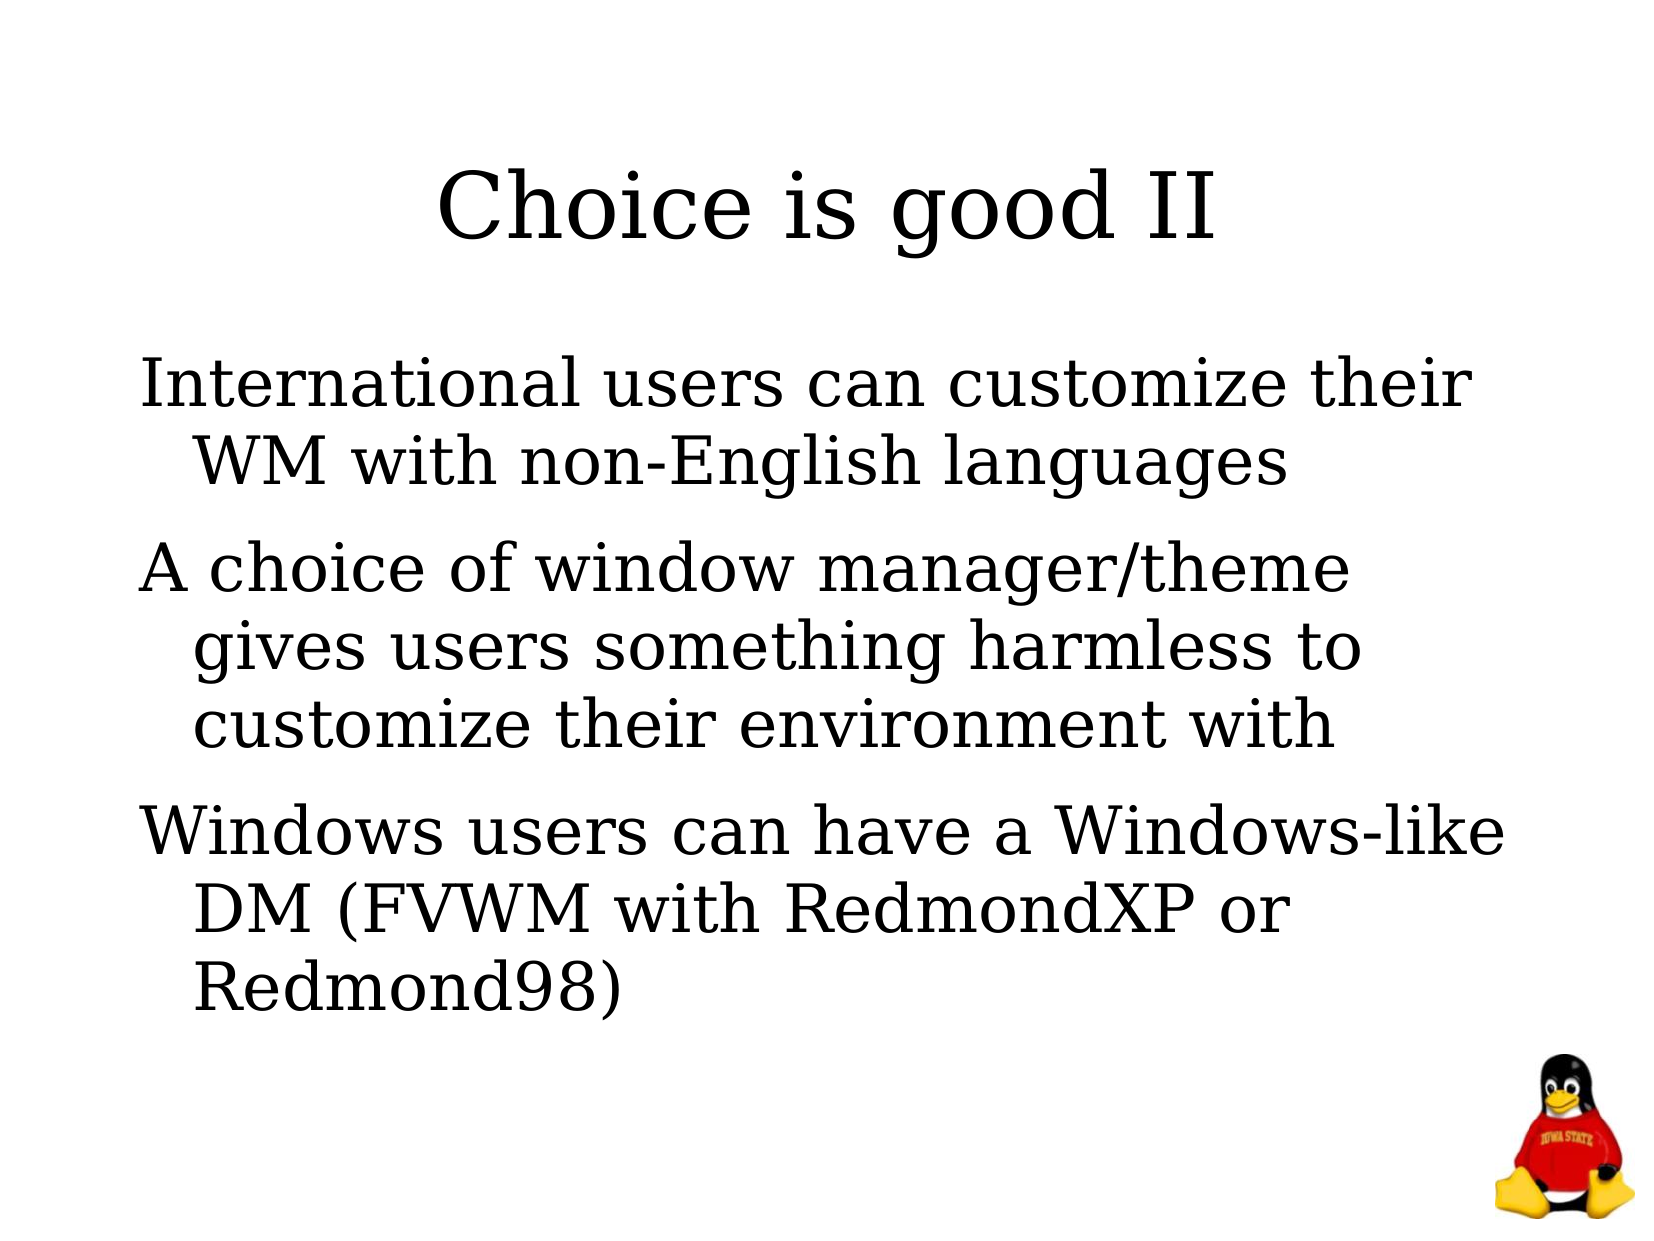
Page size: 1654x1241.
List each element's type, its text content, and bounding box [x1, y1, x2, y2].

title Choice is good II [121, 102, 1534, 310]
list International users can customize their WM with non-English languages A choice of window manager/theme gives users something harmless to customize their environment with Windows users can have a Windows-like DM (FVWM with RedmondXP or Redmond98) [121, 344, 1534, 1127]
picture [1495, 1054, 1635, 1219]
